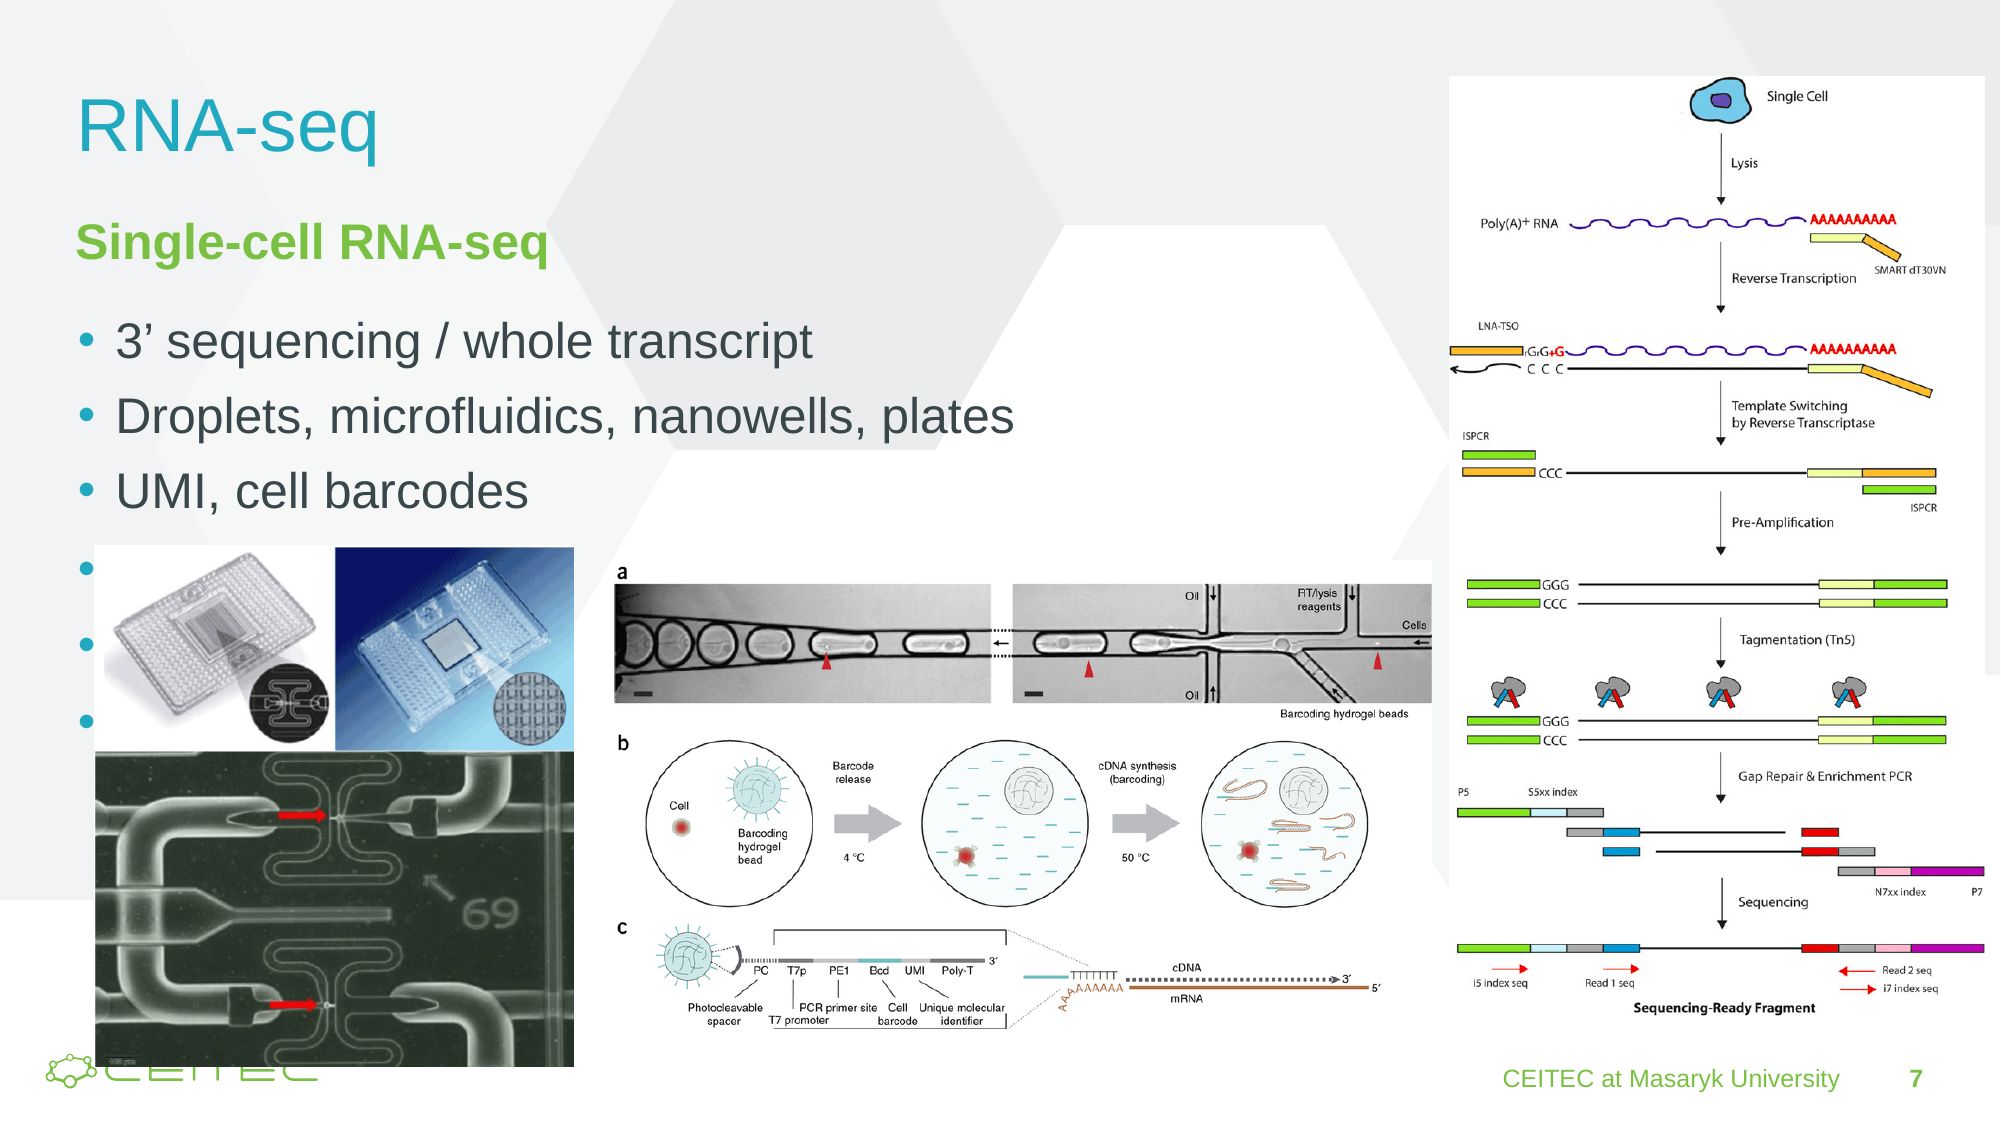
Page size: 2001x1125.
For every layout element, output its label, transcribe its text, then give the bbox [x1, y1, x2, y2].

footer CEITEC at Masaryk University [546, 1057, 1840, 1093]
list 3’ sequencing / whole transcript Droplets, microfluidics, nanowells, plates UMI, cell barcodes [77, 315, 1449, 484]
picture [614, 560, 1432, 1029]
picture [1449, 76, 1985, 1016]
text_box Single-cell RNA-seq [74, 199, 1449, 287]
title RNA-seq [76, 59, 1924, 196]
slide_number <číslo> [1840, 1057, 1924, 1093]
picture [94, 545, 574, 1067]
